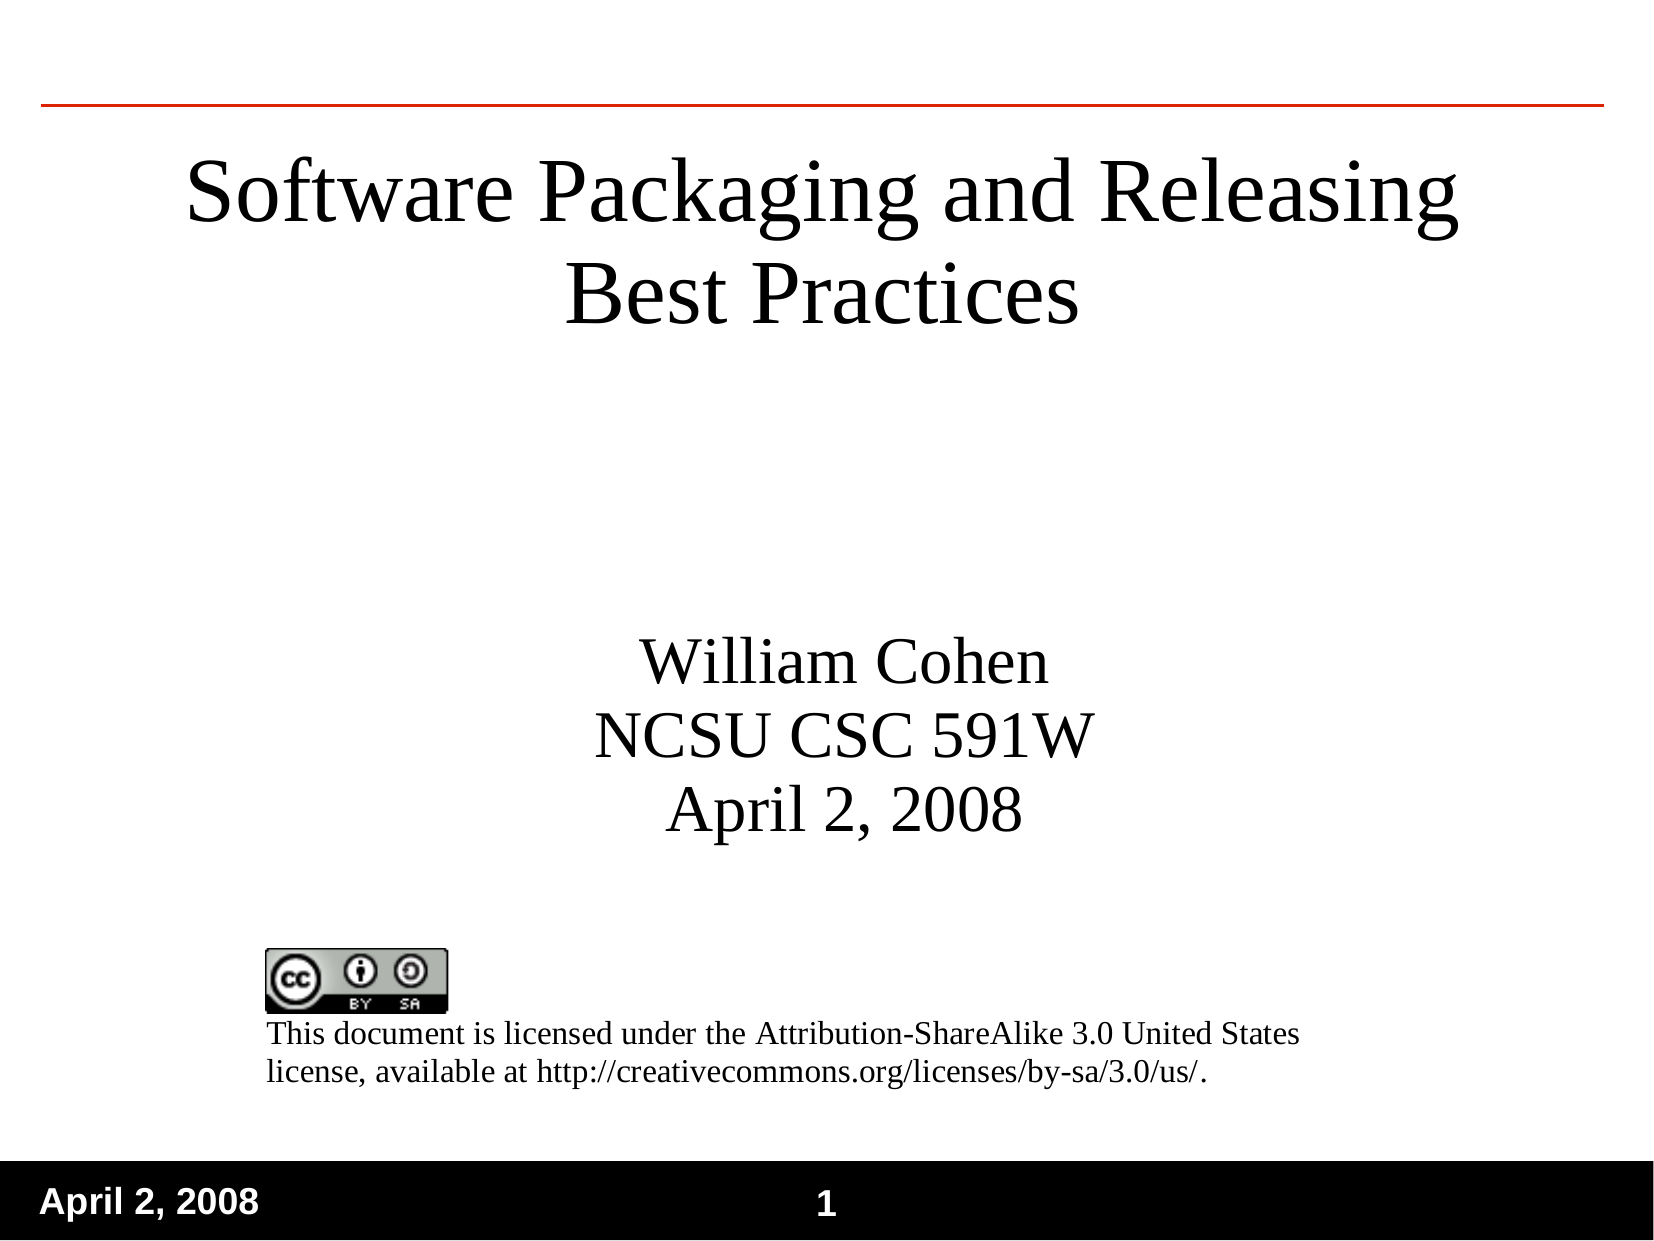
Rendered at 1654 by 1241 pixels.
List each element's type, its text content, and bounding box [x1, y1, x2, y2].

title Software Packaging and Releasing Best Practices [117, 130, 1530, 353]
subtitle William Cohen NCSU CSC 591W April 2, 2008 [121, 344, 1534, 1127]
chart [265, 948, 1354, 1127]
